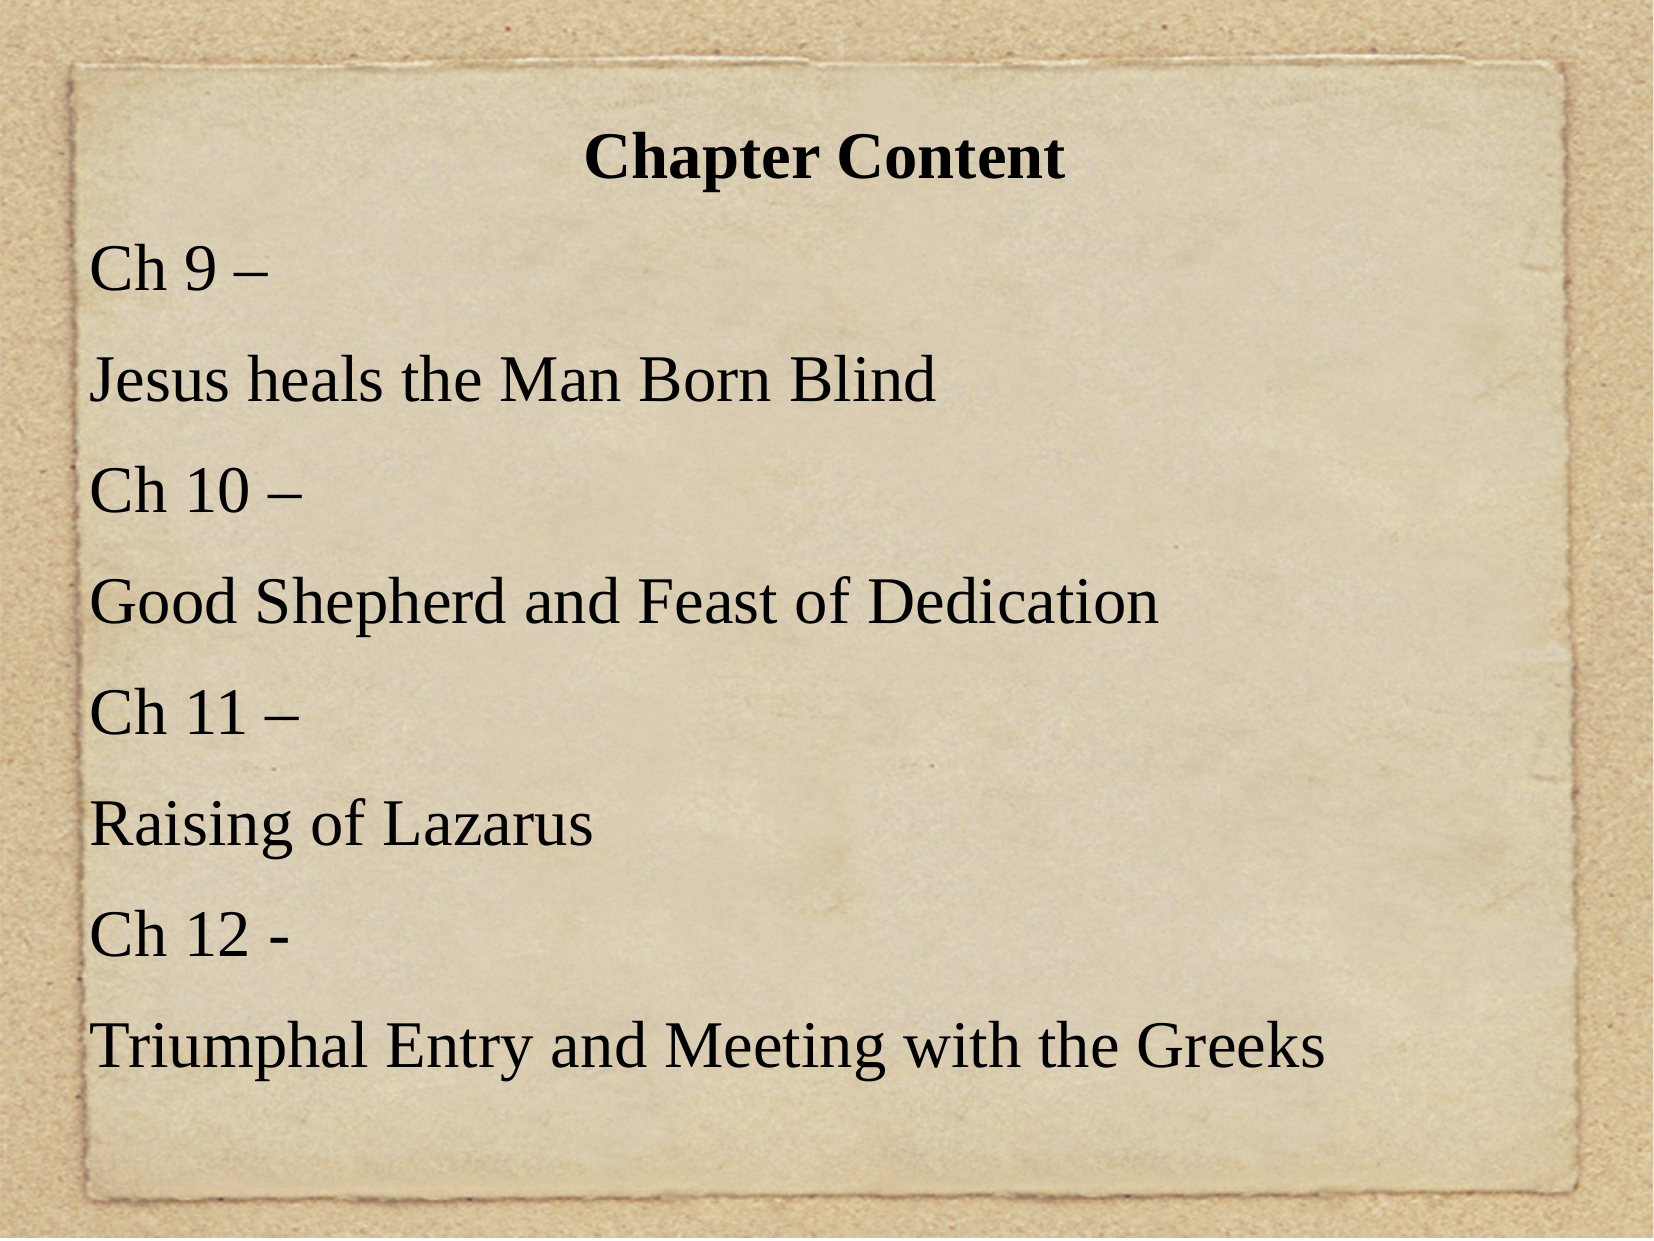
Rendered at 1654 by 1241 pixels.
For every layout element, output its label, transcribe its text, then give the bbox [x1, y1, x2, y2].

text_box Chapter Content Ch 9 – Jesus heals the Man Born Blind Ch 10 – Good Shepherd and Feast of Dedication Ch 11 – Raising of Lazarus Ch 12 - Triumphal Entry and Meeting with the Greeks [75, 75, 1576, 1164]
picture [0, 0, 1654, 1238]
